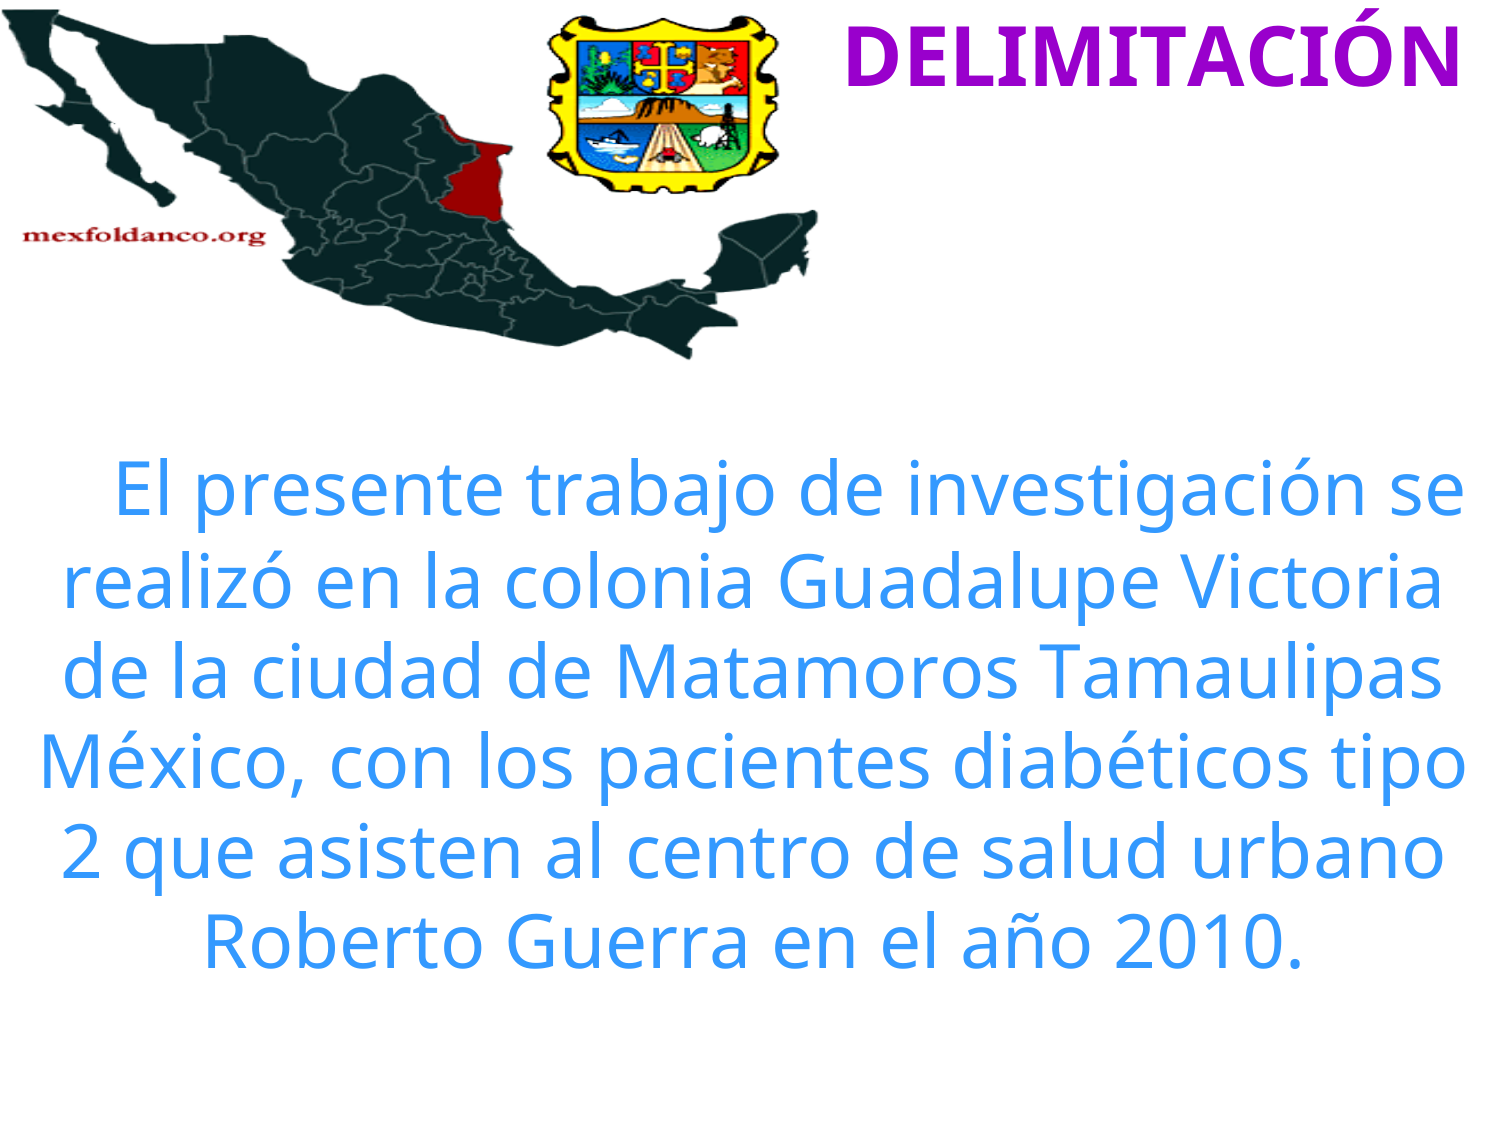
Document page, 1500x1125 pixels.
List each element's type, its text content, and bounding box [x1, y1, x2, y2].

picture [0, 8, 821, 362]
title El presente trabajo de investigación se realizó en la colonia Guadalupe Victoria de la ciudad de Matamoros Tamaulipas México, con los pacientes diabéticos tipo 2 que asisten al centro de salud urbano Roberto Guerra en el año 2010. [0, 216, 1500, 1081]
text_box DELIMITACIÓN [826, 0, 1481, 111]
